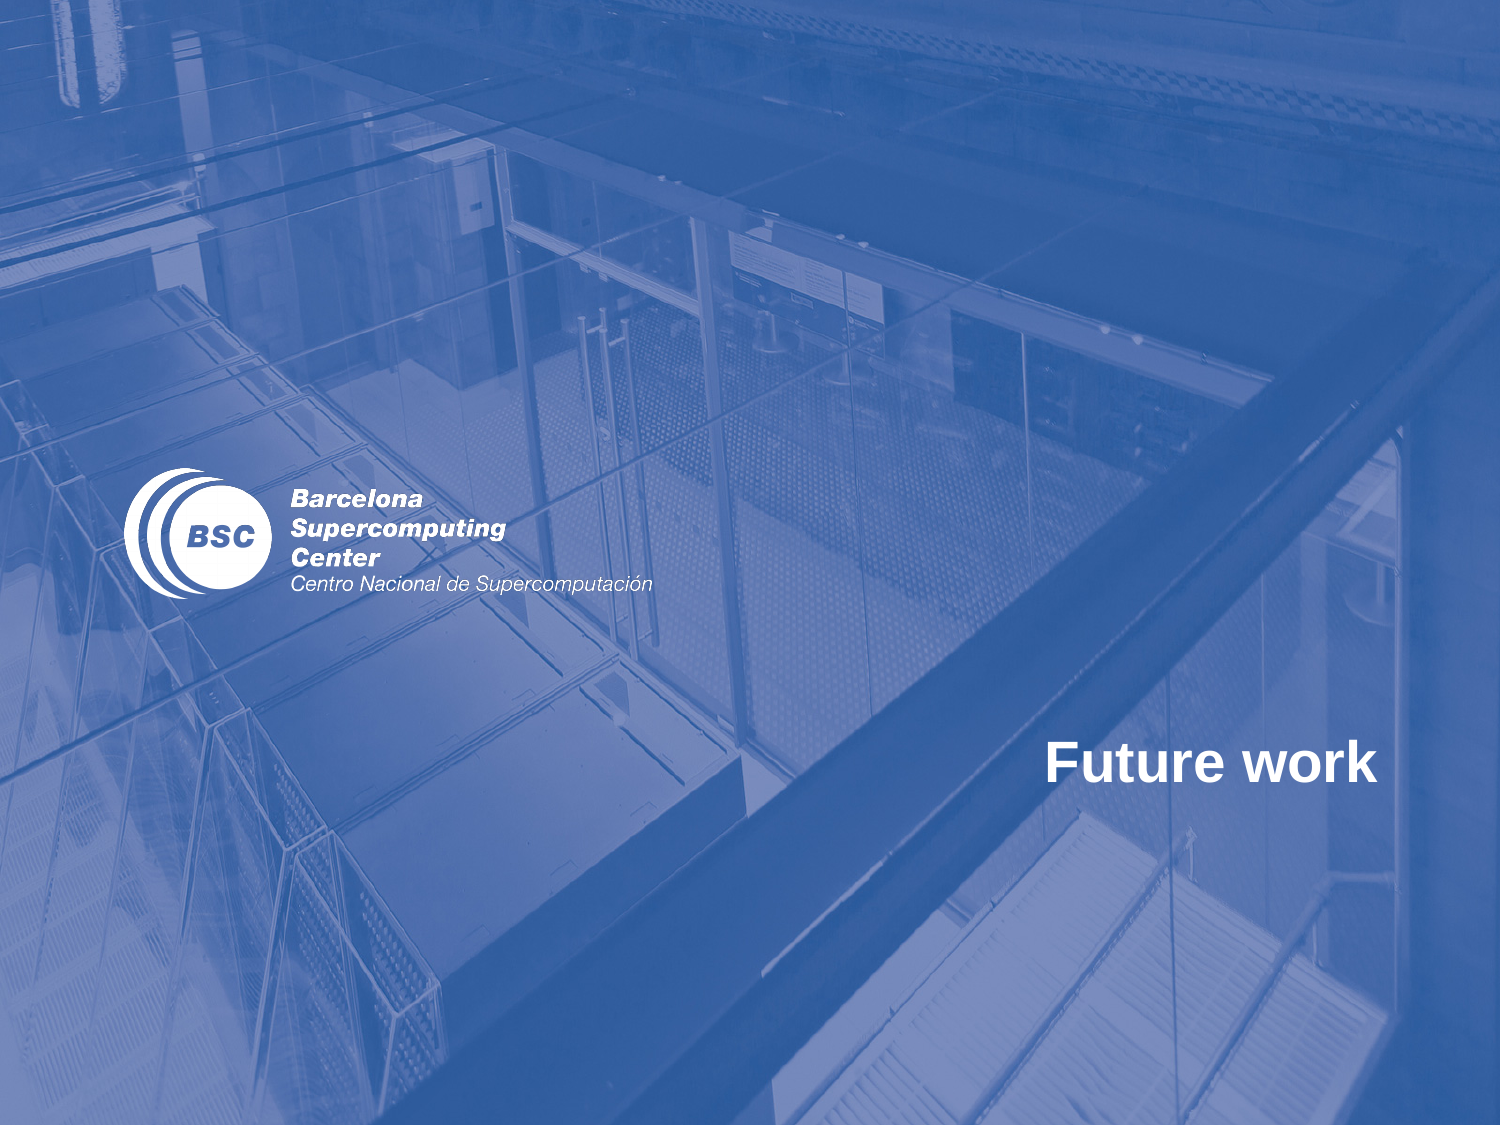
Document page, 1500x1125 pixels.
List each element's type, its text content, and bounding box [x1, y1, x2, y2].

picture [0, 0, 1500, 1125]
title Future work [118, 717, 1394, 941]
